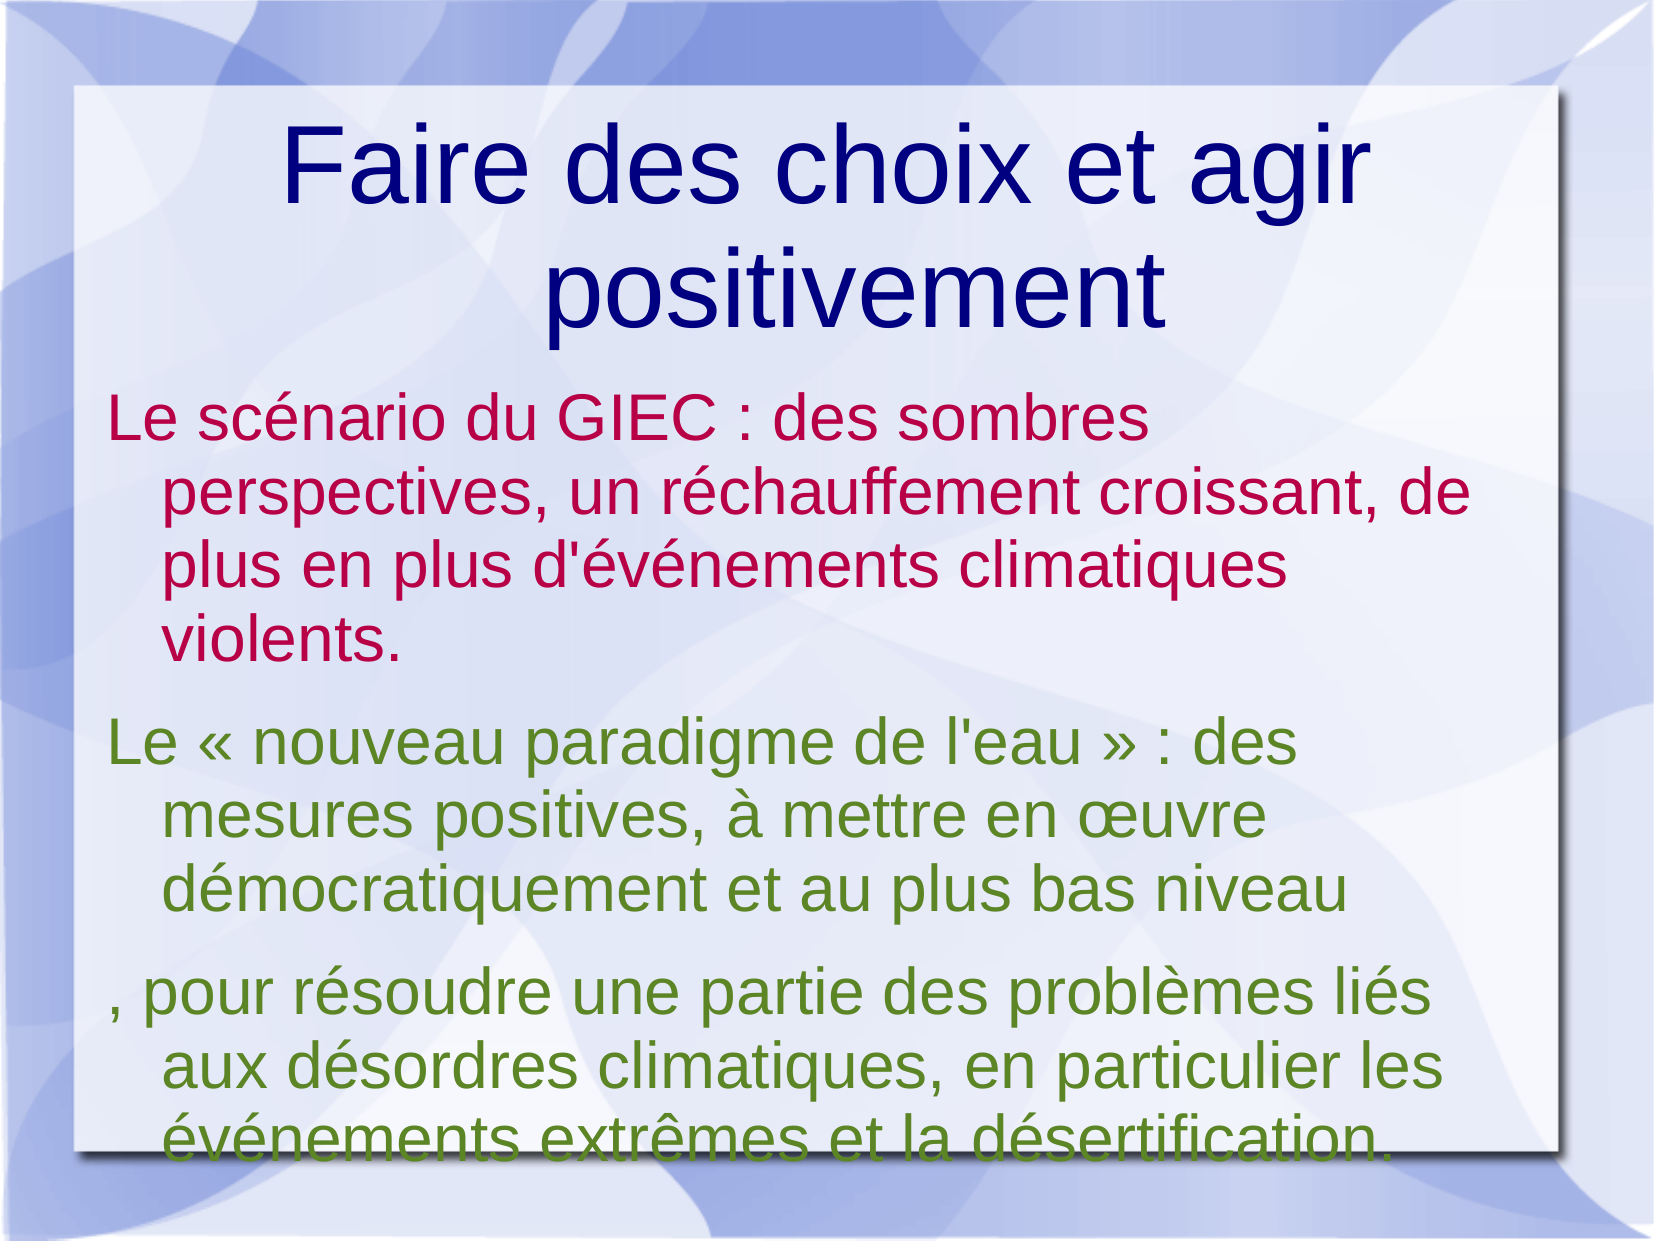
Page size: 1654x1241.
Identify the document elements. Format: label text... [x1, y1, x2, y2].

picture [0, 0, 1654, 1241]
list Faire des choix et agir positivement Le scénario du GIEC : des sombres perspectives, un réchauffement croissant, de plus en plus d'événements climatiques violents. Le « nouveau paradigme de l'eau » : des mesures positives, à mettre en œuvre démocratiquement et au plus bas niveau , pour résoudre une partie des problèmes liés aux désordres climatiques, en particulier les événements extrêmes et la désertification. [106, 96, 1548, 1188]
